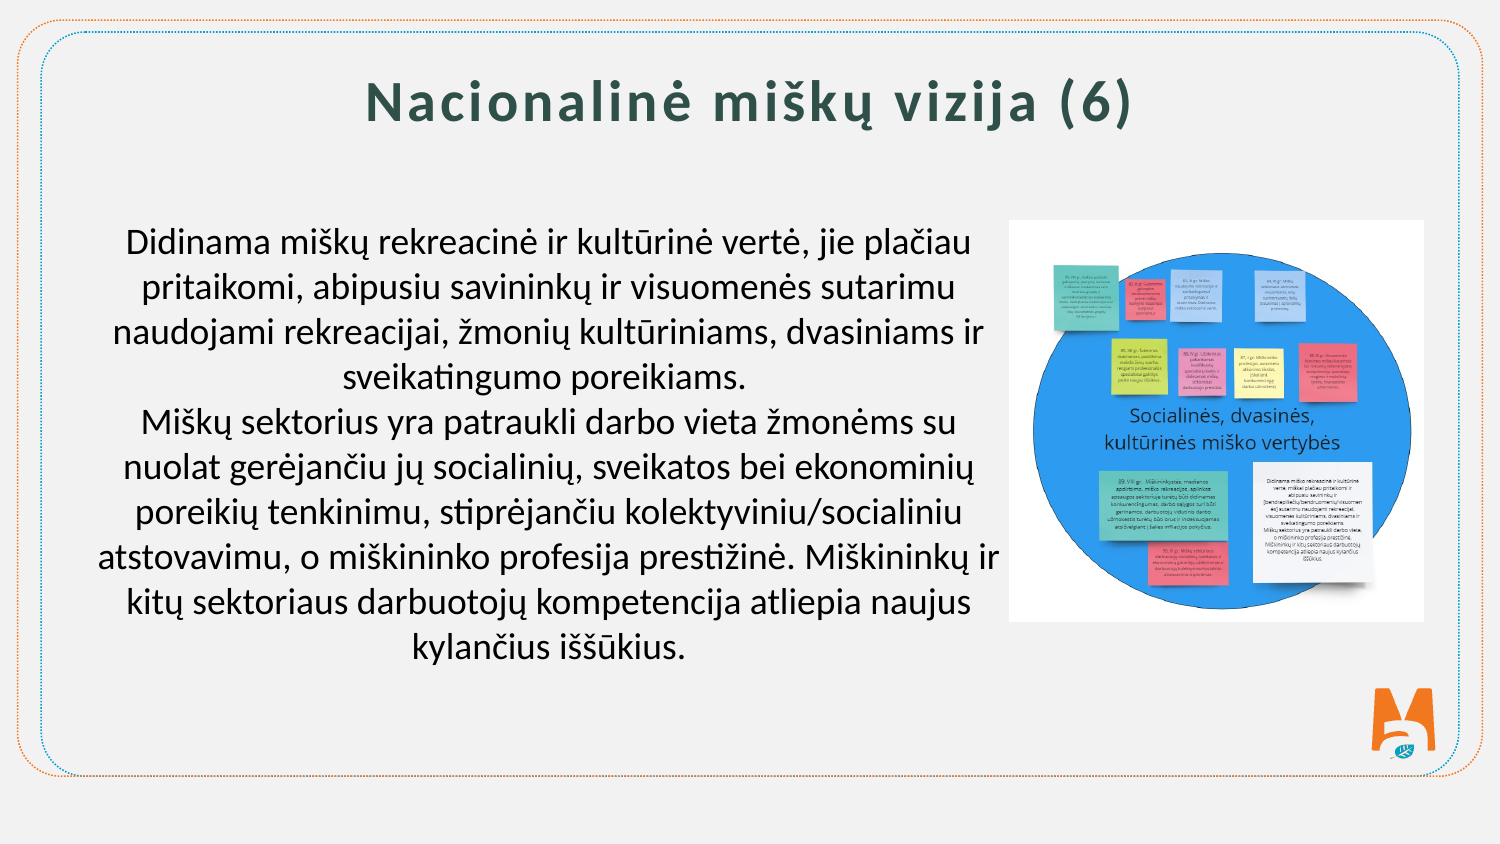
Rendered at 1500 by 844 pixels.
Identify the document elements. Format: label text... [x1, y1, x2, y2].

text_box Didinama miškų rekreacinė ir kultūrinė vertė, jie plačiau pritaikomi, abipusiu savininkų ir visuomenės sutarimu naudojami rekreacijai, žmonių kultūriniams, dvasiniams ir sveikatingumo poreikiams. Miškų sektorius yra patraukli darbo vieta žmonėms su nuolat gerėjančiu jų socialinių, sveikatos bei ekonominių poreikių tenkinimu, stiprėjančiu kolektyviniu/socialiniu atstovavimu, o miškininko profesija prestižinė. Miškininkų ir kitų sektoriaus darbuotojų kompetencija atliepia naujus kylančius iššūkius. [76, 209, 1022, 679]
text_box Nacionalinė miškų vizija (6) [53, 56, 1447, 141]
picture [1009, 221, 1424, 622]
